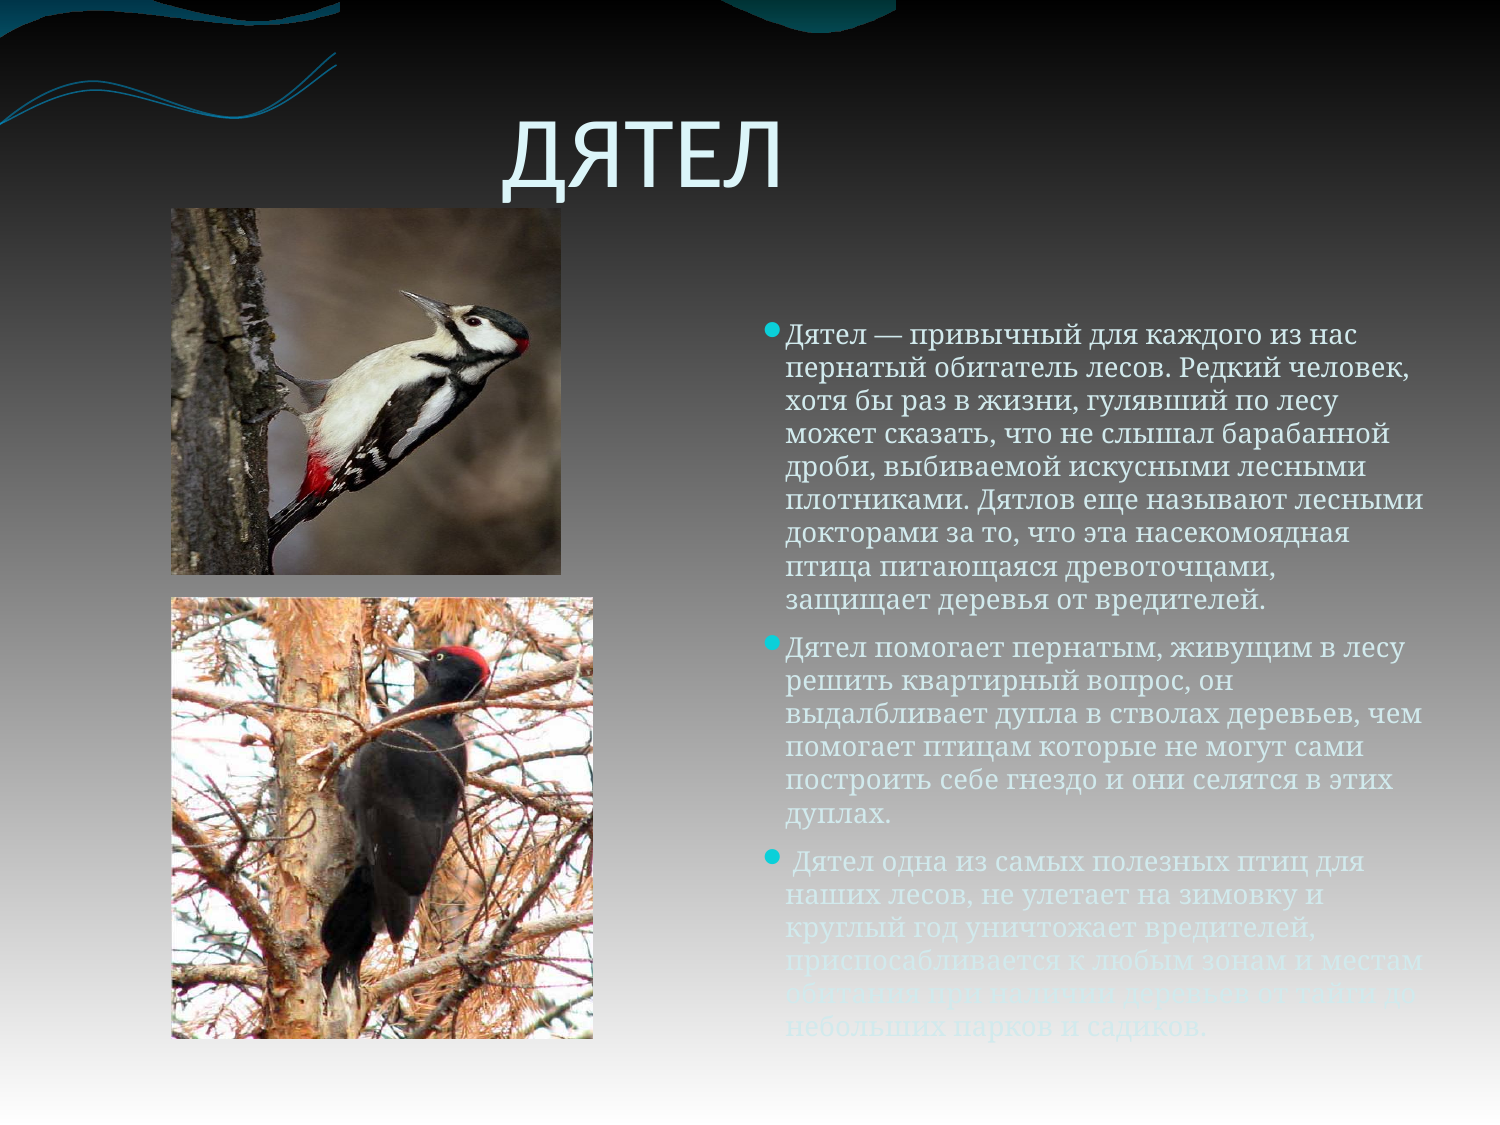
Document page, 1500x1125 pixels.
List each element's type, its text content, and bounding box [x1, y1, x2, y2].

list Дятел — привычный для каждого из нас пернатый обитатель лесов. Редкий человек, хотя бы раз в жизни, гулявший по лесу может сказать, что не слышал барабанной дроби, выбиваемой искусными лесными плотниками. Дятлов еще называют лесными докторами за то, что эта насекомоядная птица питающаяся древоточцами, защищает деревья от вредителей. Дятел помогает пернатым, живущим в лесу решить квартирный вопрос, он выдалбливает дупла в стволах деревьев, чем помогает птицам которые не могут сами построить себе гнездо и они селятся в этих дуплах. Дятел одна из самых полезных птиц для наших лесов, не улетает на зимовку и круглый год уничтожает вредителей, приспосабливается к любым зонам и местам обитания при наличии деревьев от тайги до небольших парков и садиков. [762, 314, 1425, 1043]
title ДЯТЕЛ [501, 78, 1500, 209]
picture [171, 208, 561, 575]
picture [171, 597, 593, 1039]
